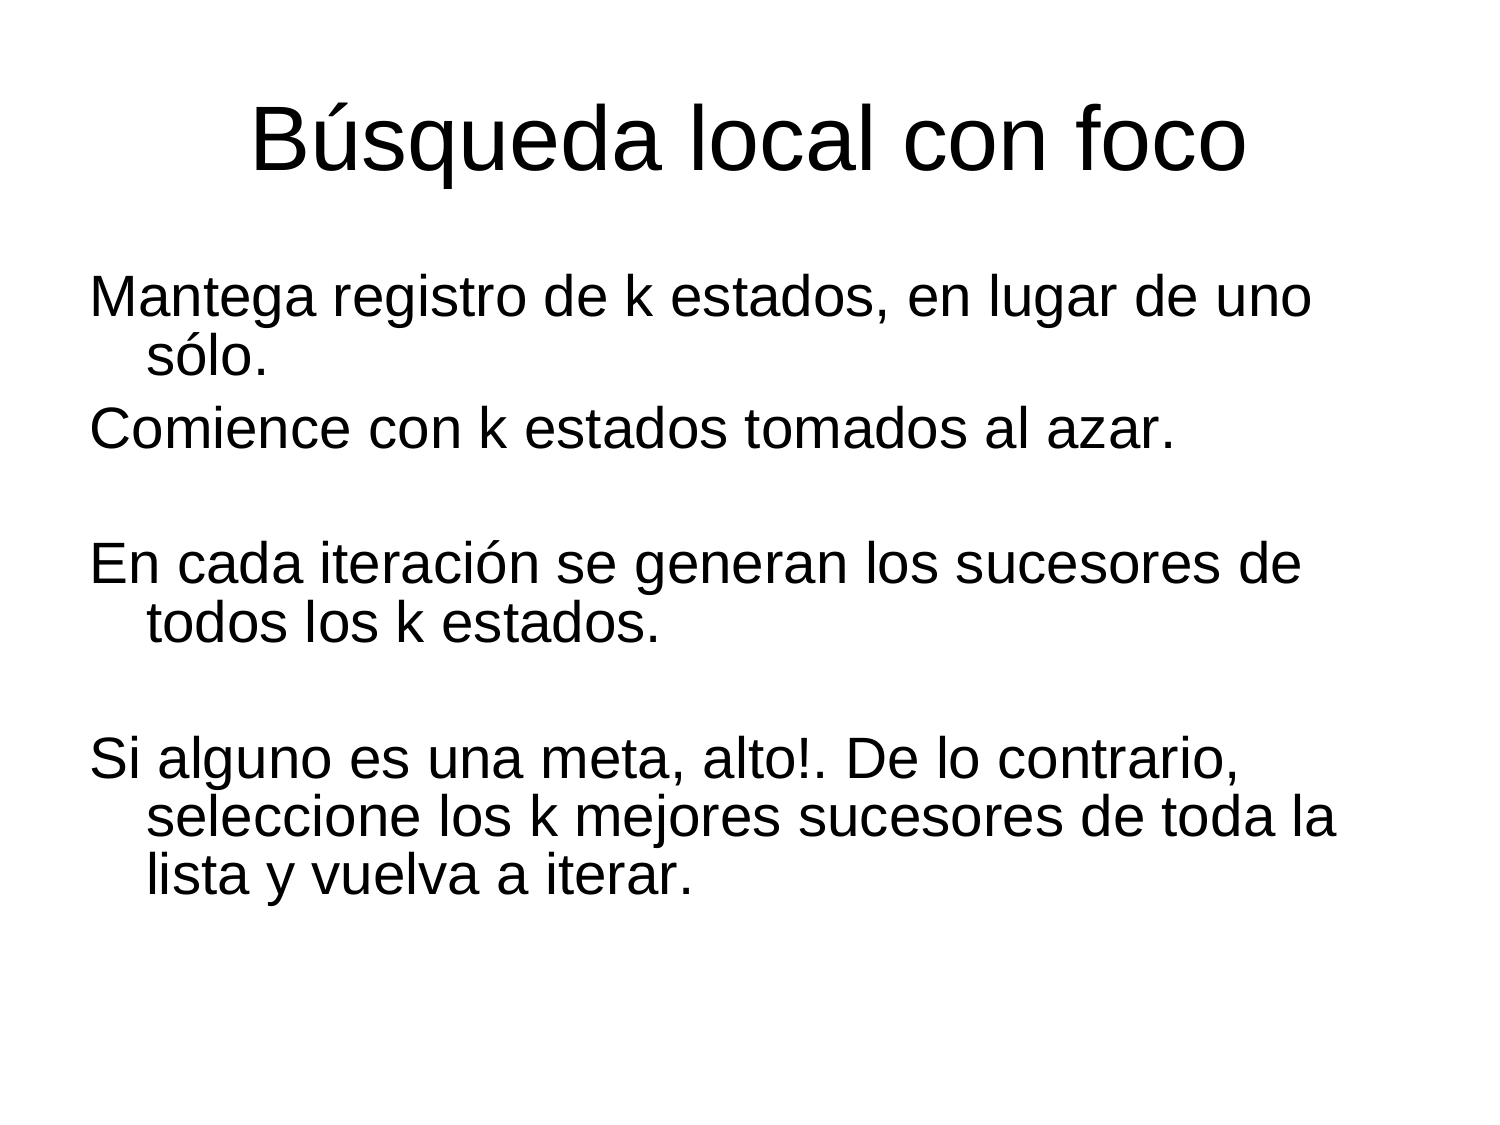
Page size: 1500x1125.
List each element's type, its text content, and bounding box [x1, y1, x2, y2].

title Búsqueda local con foco [75, 45, 1426, 233]
list Mantega registro de k estados, en lugar de uno sólo. Comience con k estados tomados al azar. En cada iteración se generan los sucesores de todos los k estados. Si alguno es una meta, alto!. De lo contrario, seleccione los k mejores sucesores de toda la lista y vuelva a iterar. [75, 262, 1426, 1006]
